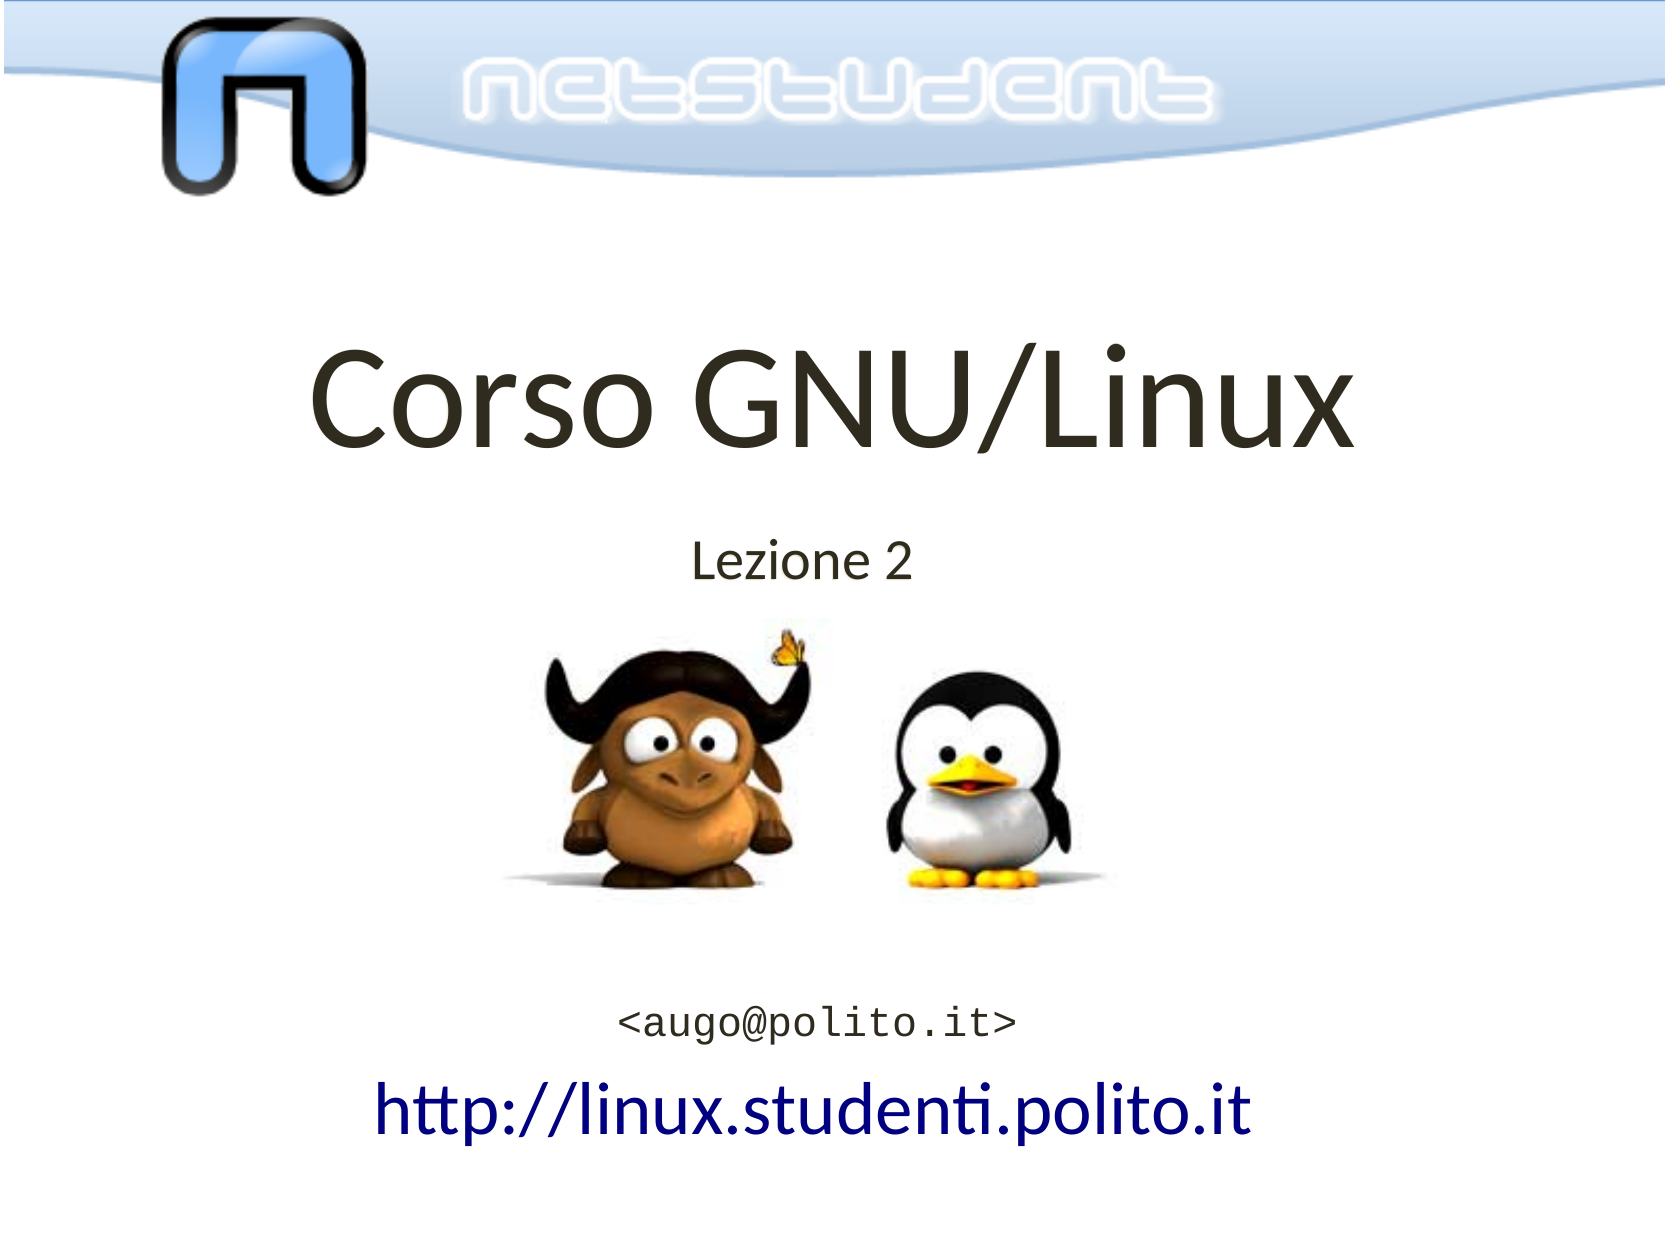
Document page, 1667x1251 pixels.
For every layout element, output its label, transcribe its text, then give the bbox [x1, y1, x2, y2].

list Lezione 2 [131, 529, 1474, 602]
text_box <augo@polito.it> [435, 994, 1199, 1059]
title Corso GNU/Linux [123, 218, 1542, 478]
picture [0, 0, 1667, 1251]
text_box http://linux.studenti.polito.it [358, 1070, 1271, 1244]
